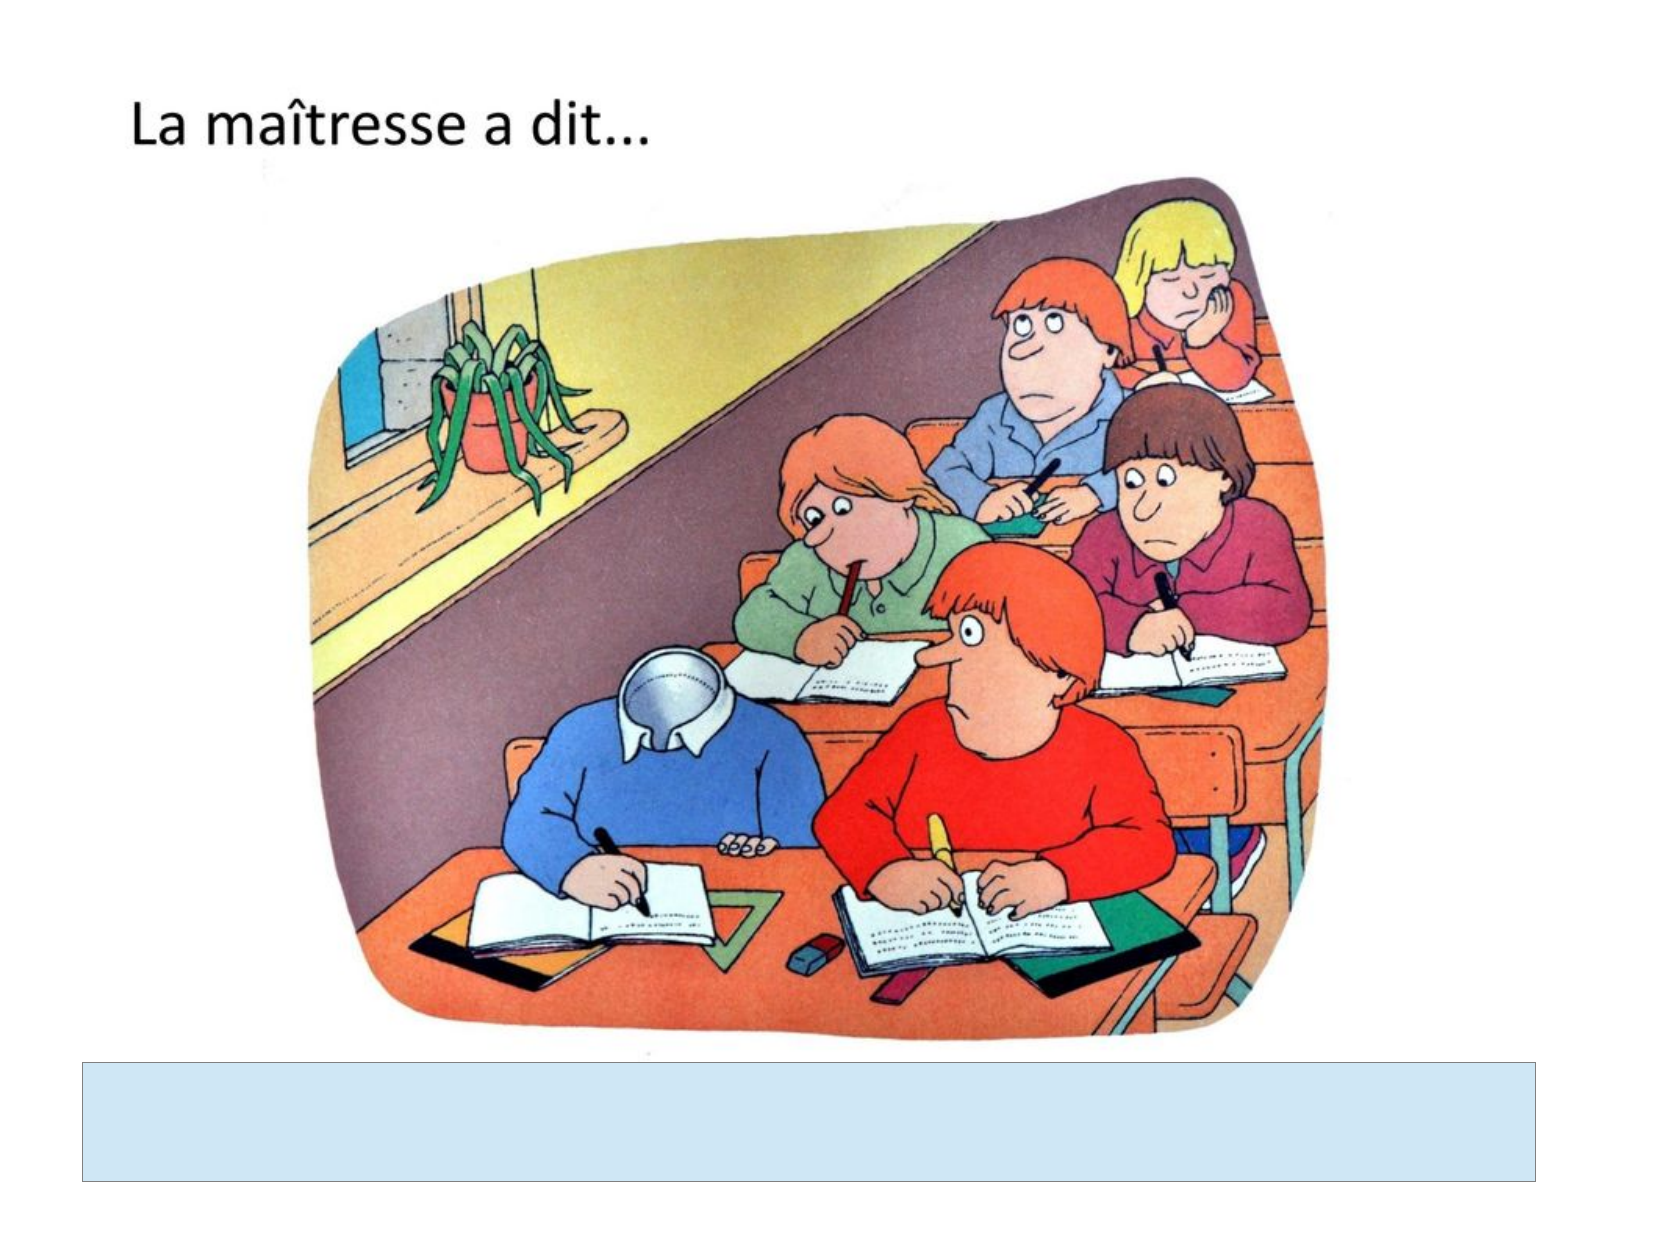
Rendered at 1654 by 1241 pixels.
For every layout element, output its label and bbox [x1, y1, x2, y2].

text_box [82, 1062, 1536, 1182]
picture [38, 24, 1639, 1225]
